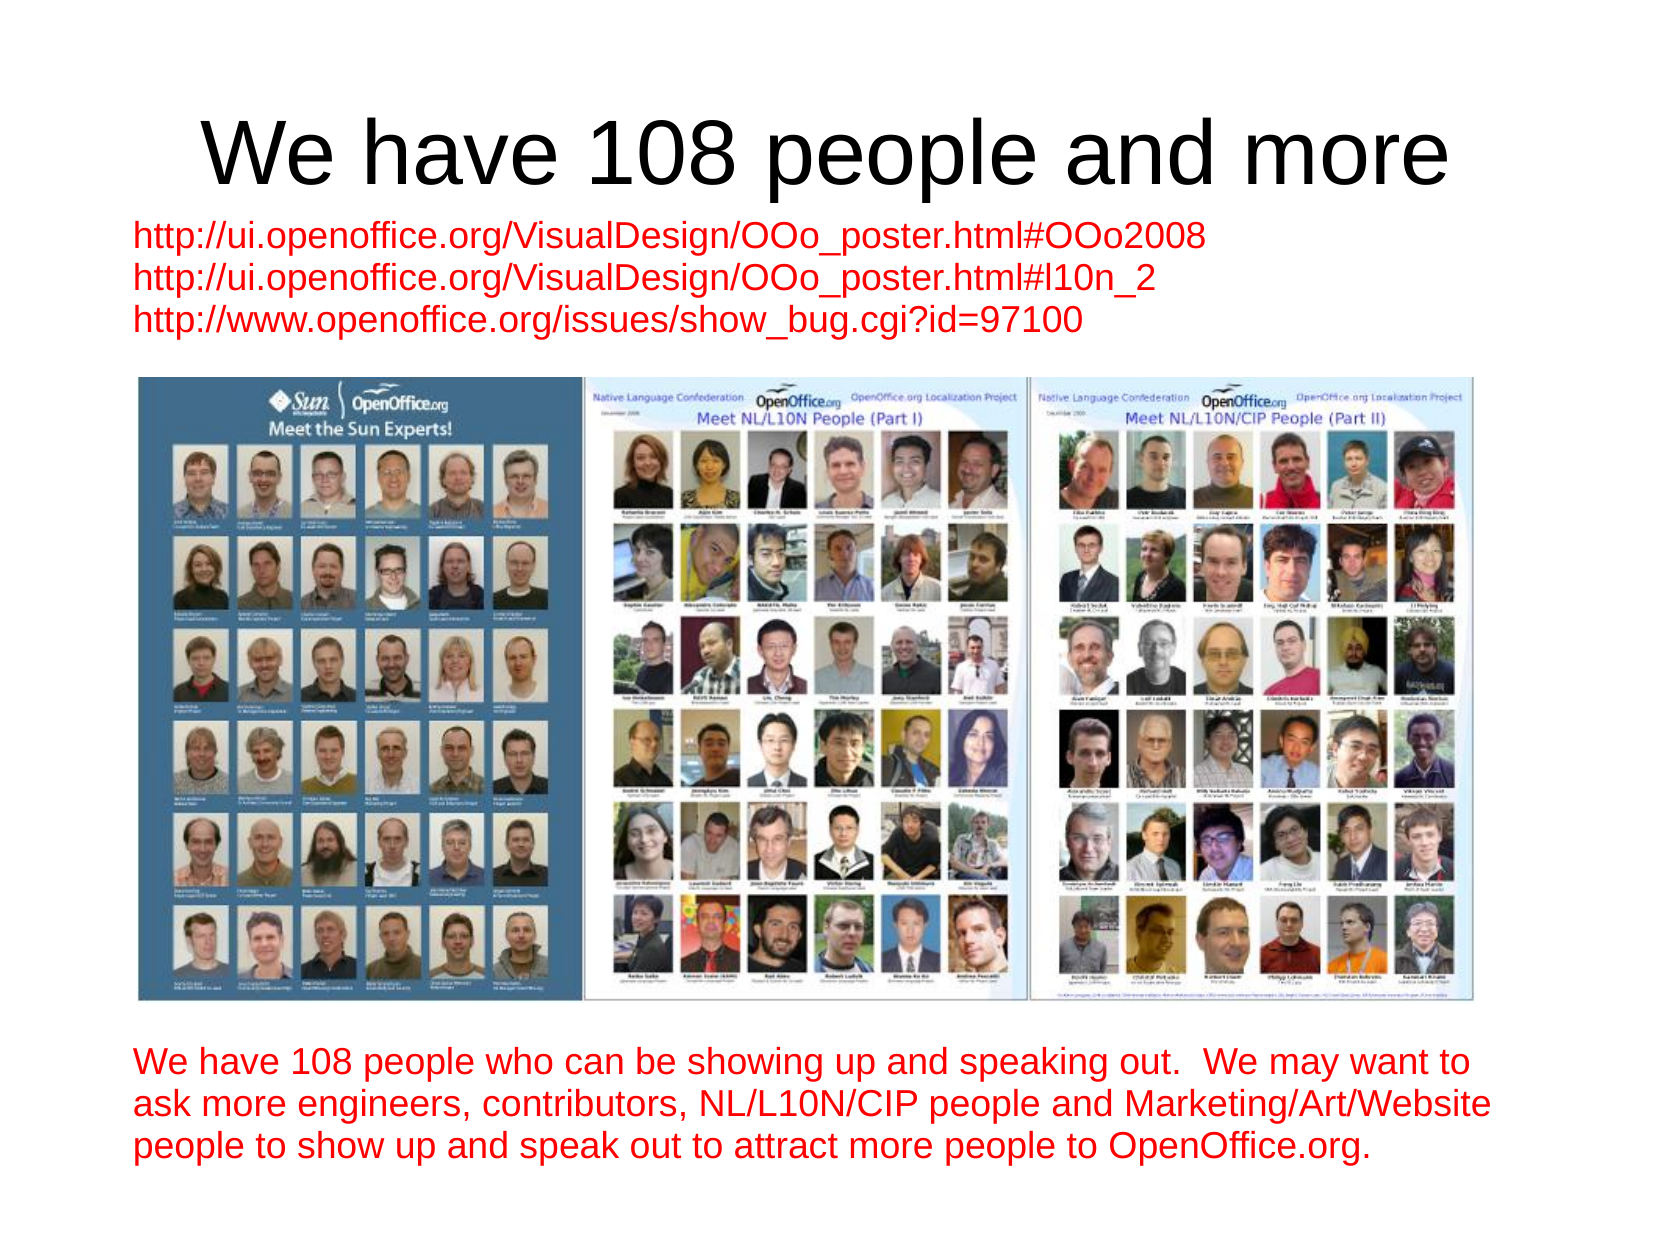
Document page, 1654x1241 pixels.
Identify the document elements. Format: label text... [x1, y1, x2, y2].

picture [137, 377, 1477, 1004]
text_box http://ui.openoffice.org/VisualDesign/OOo_poster.html#OOo2008 http://ui.openoffice.org/VisualDesign/OOo_poster.html#l10n_2 http://www.openoffice.org/issues/show_bug.cgi?id=97100 [118, 206, 1536, 355]
title We have 108 people and more [82, 56, 1571, 250]
text_box We have 108 people who can be showing up and speaking out. We may want to ask more engineers, contributors, NL/L10N/CIP people and Marketing/Art/Website people to show up and speak out to attract more people to OpenOffice.org. [118, 1033, 1536, 1182]
